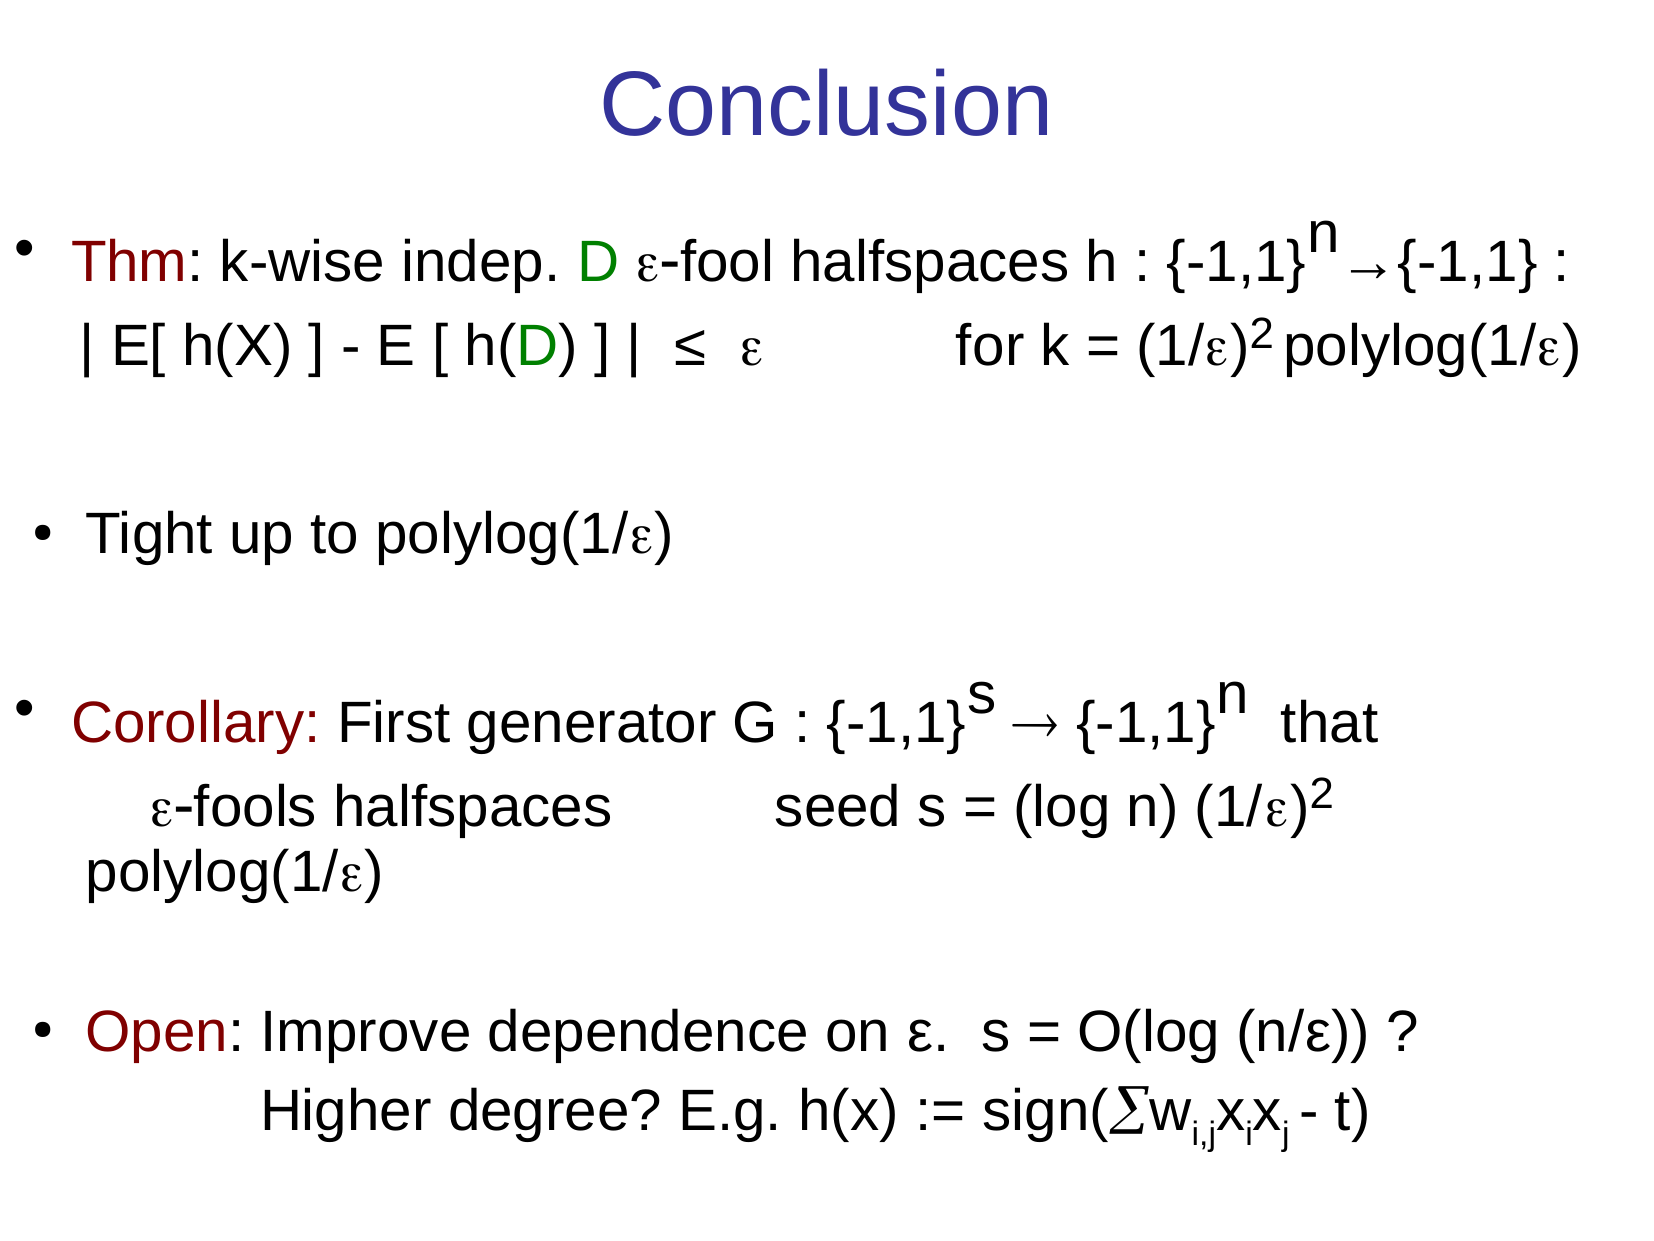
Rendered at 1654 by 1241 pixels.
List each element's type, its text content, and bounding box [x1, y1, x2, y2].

title Conclusion [124, 0, 1530, 207]
list Thm: k-wise indep. D -fool halfspaces h : {-1,1}n→{-1,1} : | E[ h(X) ] - E [ h(D) ] | ≤  for k = (1/)2 polylog(1/) Tight up to polylog(1/) Corollary: First generator G : {-1,1}s  {-1,1}n that -fools halfspaces seed s = (log n) (1/)2 polylog(1/) Open: Improve dependence on ε. s = O(log (n/ε)) ? Higher degree? E.g. h(x) := sign(wi,jxixj - t) [0, 112, 1627, 1216]
